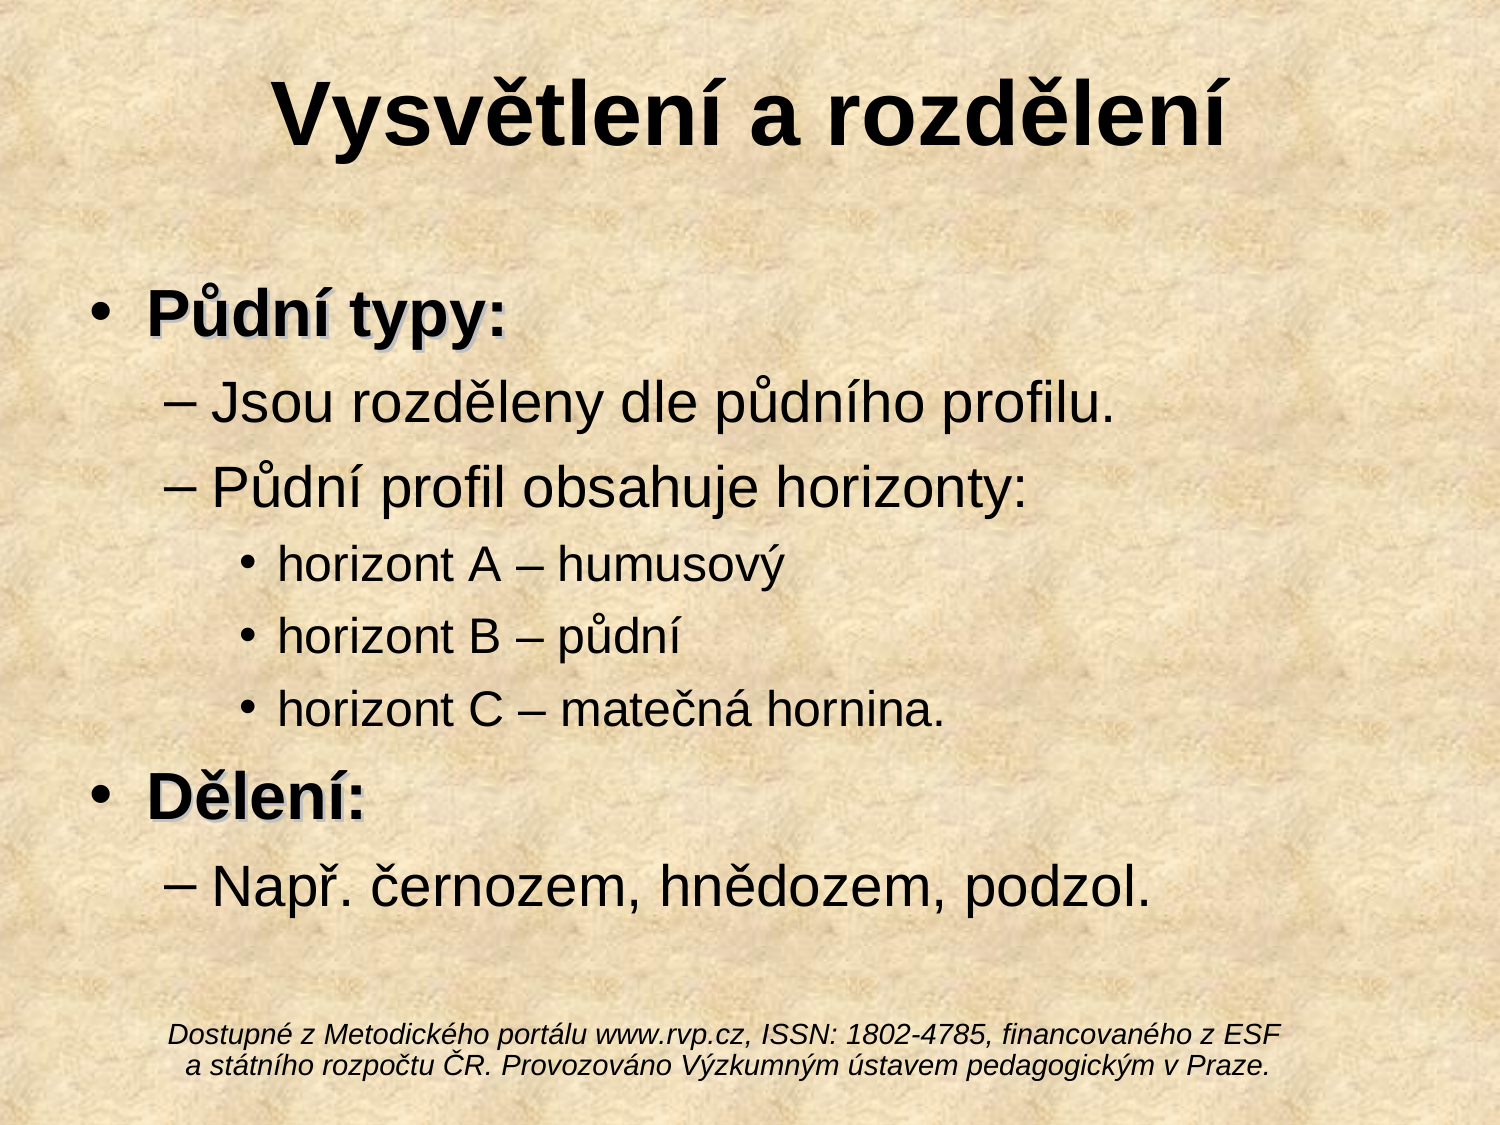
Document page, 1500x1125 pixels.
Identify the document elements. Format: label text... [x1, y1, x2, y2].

picture [0, 0, 1500, 1125]
text_box Dostupné z Metodického portálu www.rvp.cz, ISSN: 1802-4785, financovaného z ESF a státního rozpočtu ČR. Provozováno Výzkumným ústavem pedagogickým v Praze. [147, 1011, 1311, 1091]
list Půdní typy: Jsou rozděleny dle půdního profilu. Půdní profil obsahuje horizonty: horizont A – humusový horizont B – půdní horizont C – matečná hornina. Dělení: Např. černozem, hnědozem, podzol. [75, 262, 1426, 941]
title Vysvětlení a rozdělení [75, 45, 1426, 173]
